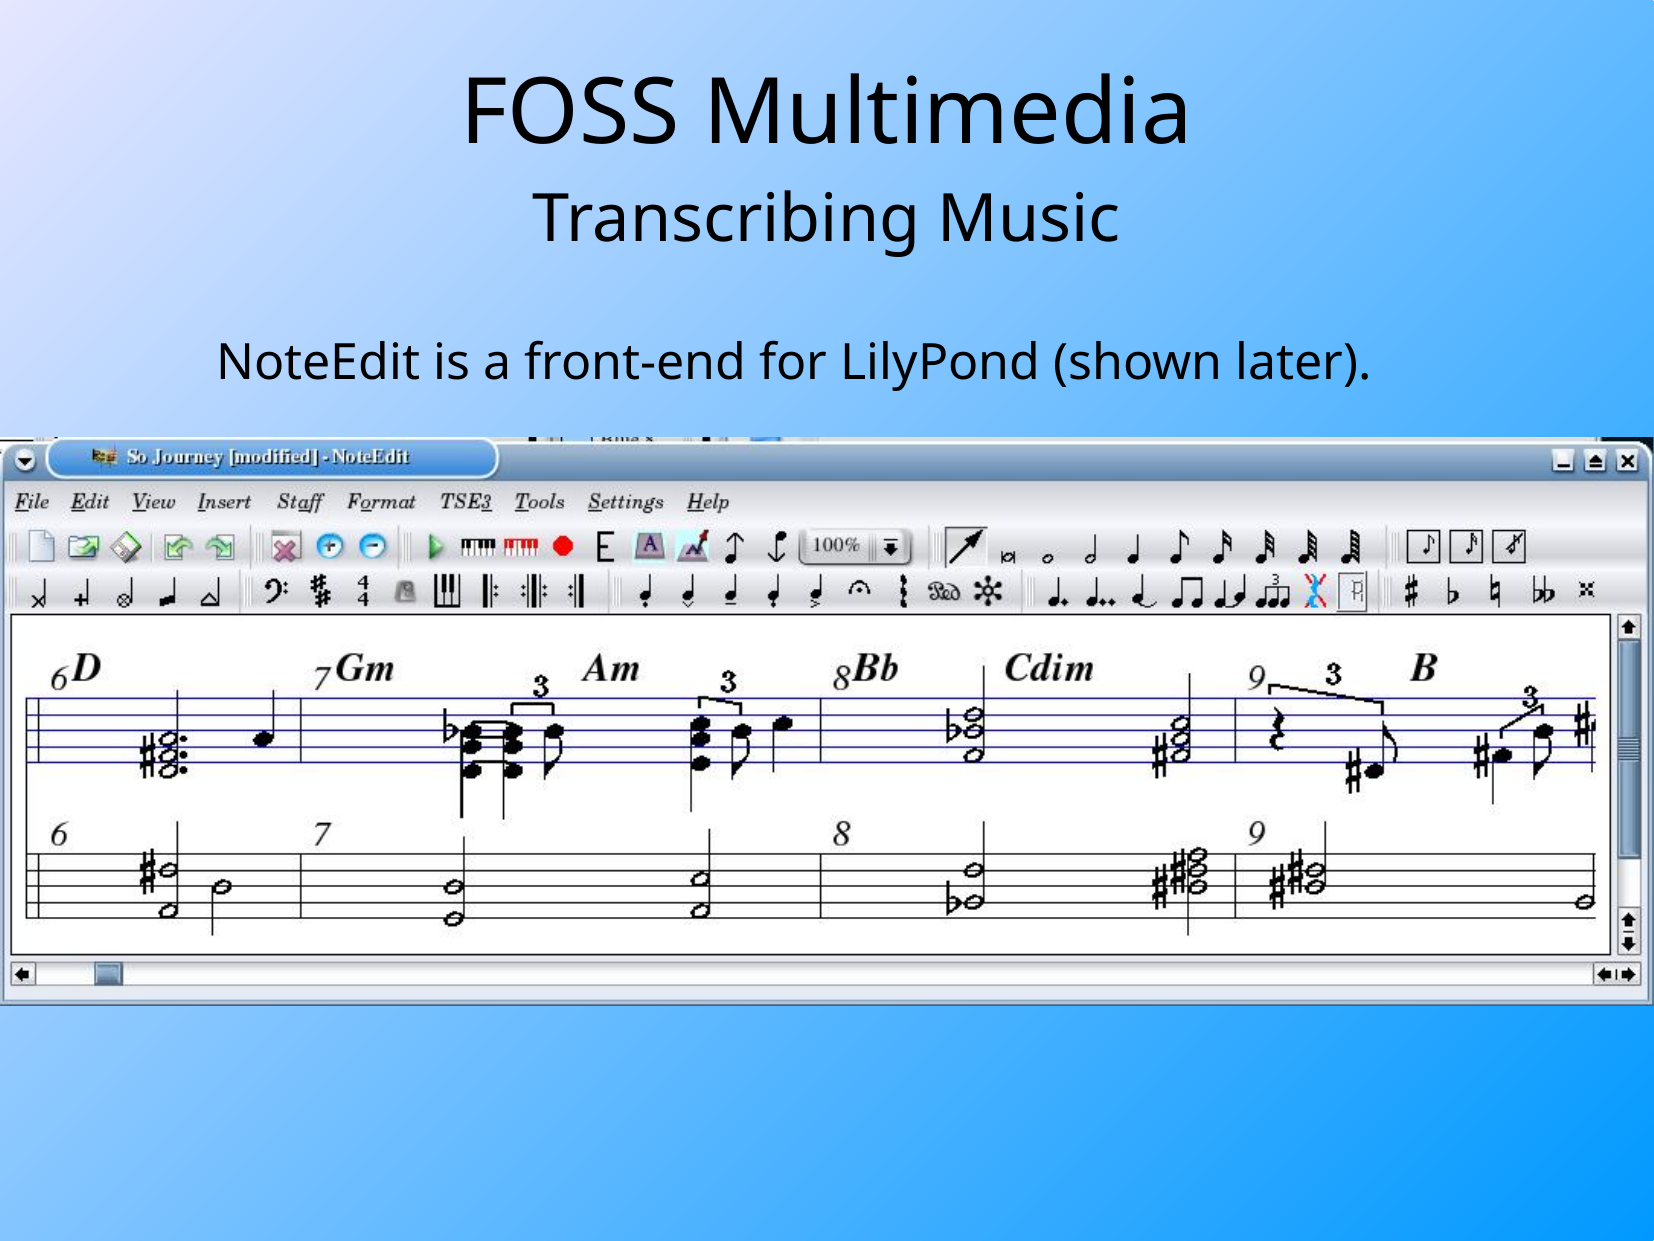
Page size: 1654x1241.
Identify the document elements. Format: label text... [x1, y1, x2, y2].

title FOSS Multimedia Transcribing Music [82, 50, 1571, 256]
text_box NoteEdit is a front-end for LilyPond (shown later). [201, 318, 1452, 399]
picture [0, 437, 1654, 1006]
